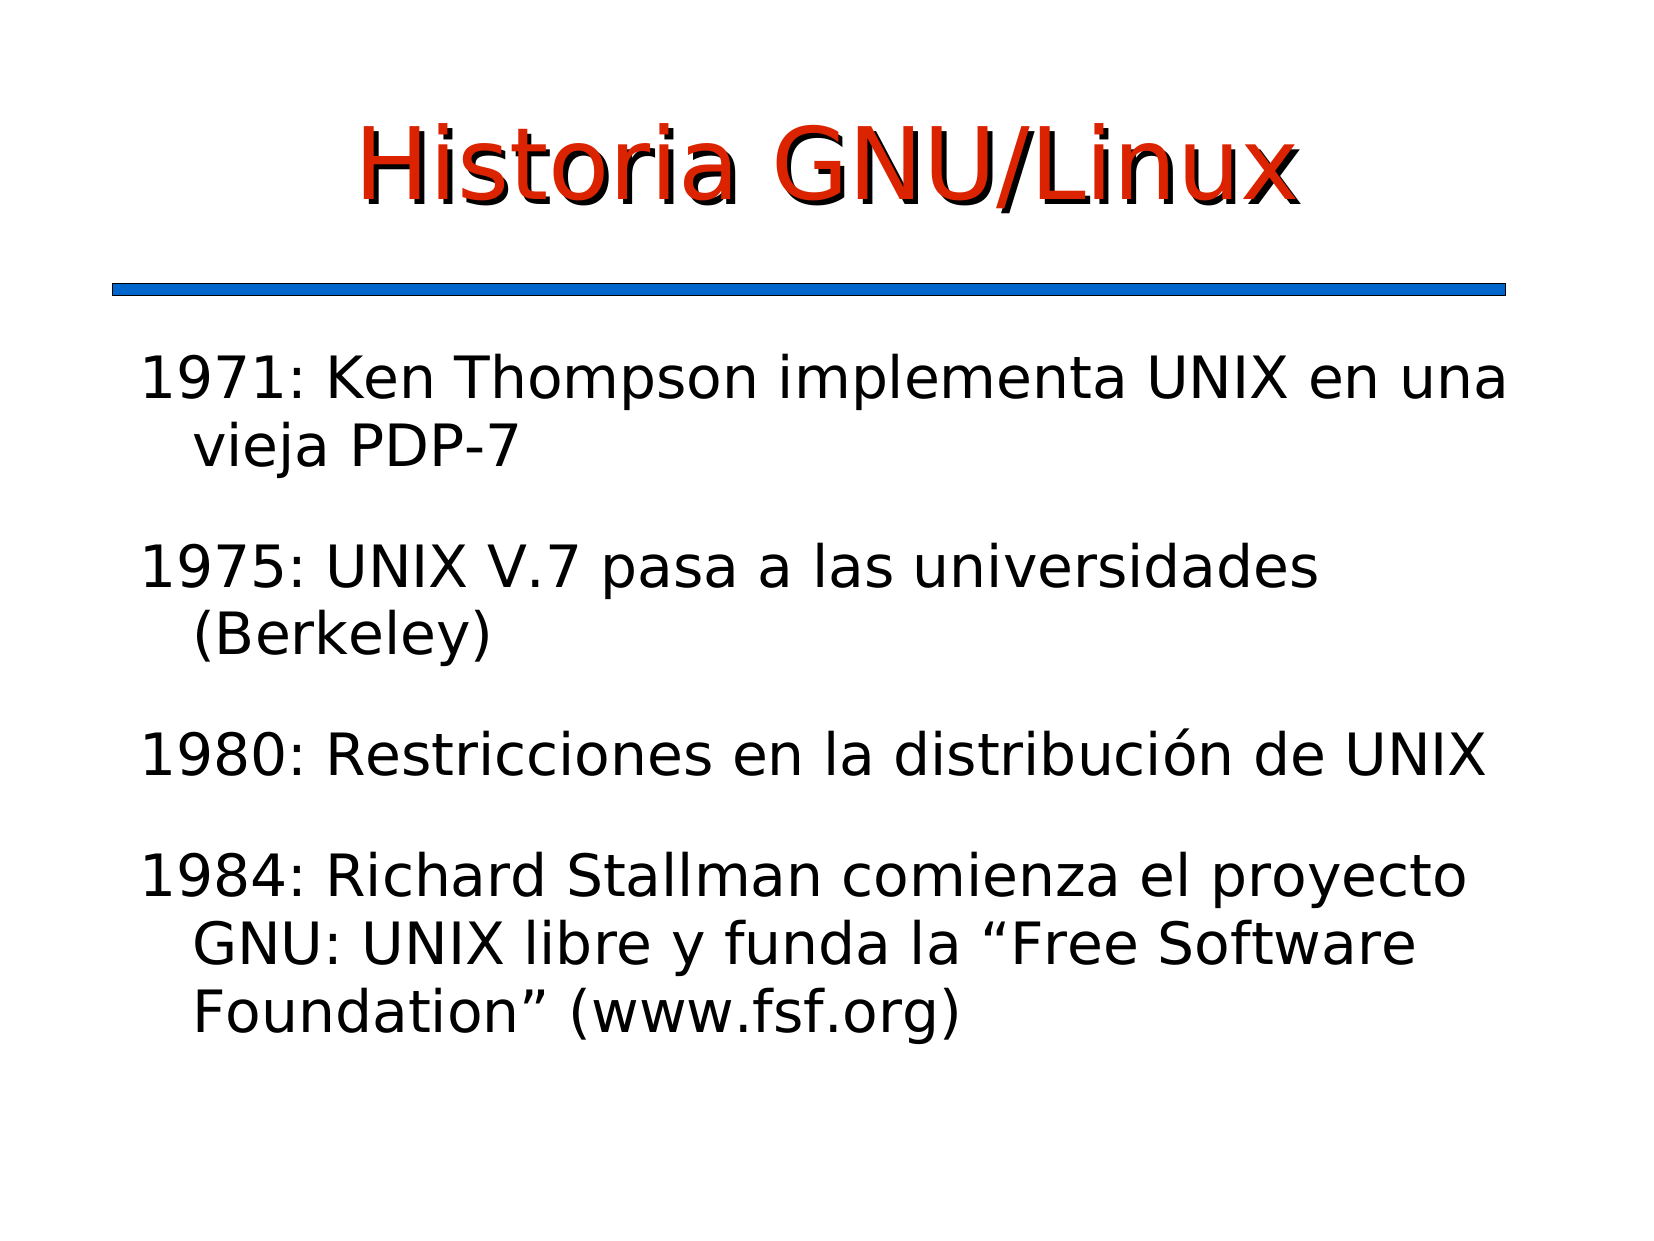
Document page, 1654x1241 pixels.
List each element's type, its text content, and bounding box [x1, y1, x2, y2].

list 1971: Ken Thompson implementa UNIX en una vieja PDP-7 1975: UNIX V.7 pasa a las universidades (Berkeley) 1980: Restricciones en la distribución de UNIX 1984: Richard Stallman comienza el proyecto GNU: UNIX libre y funda la “Free Software Foundation” (www.fsf.org) [121, 344, 1534, 1127]
title Historia GNU/Linux [121, 61, 1534, 269]
